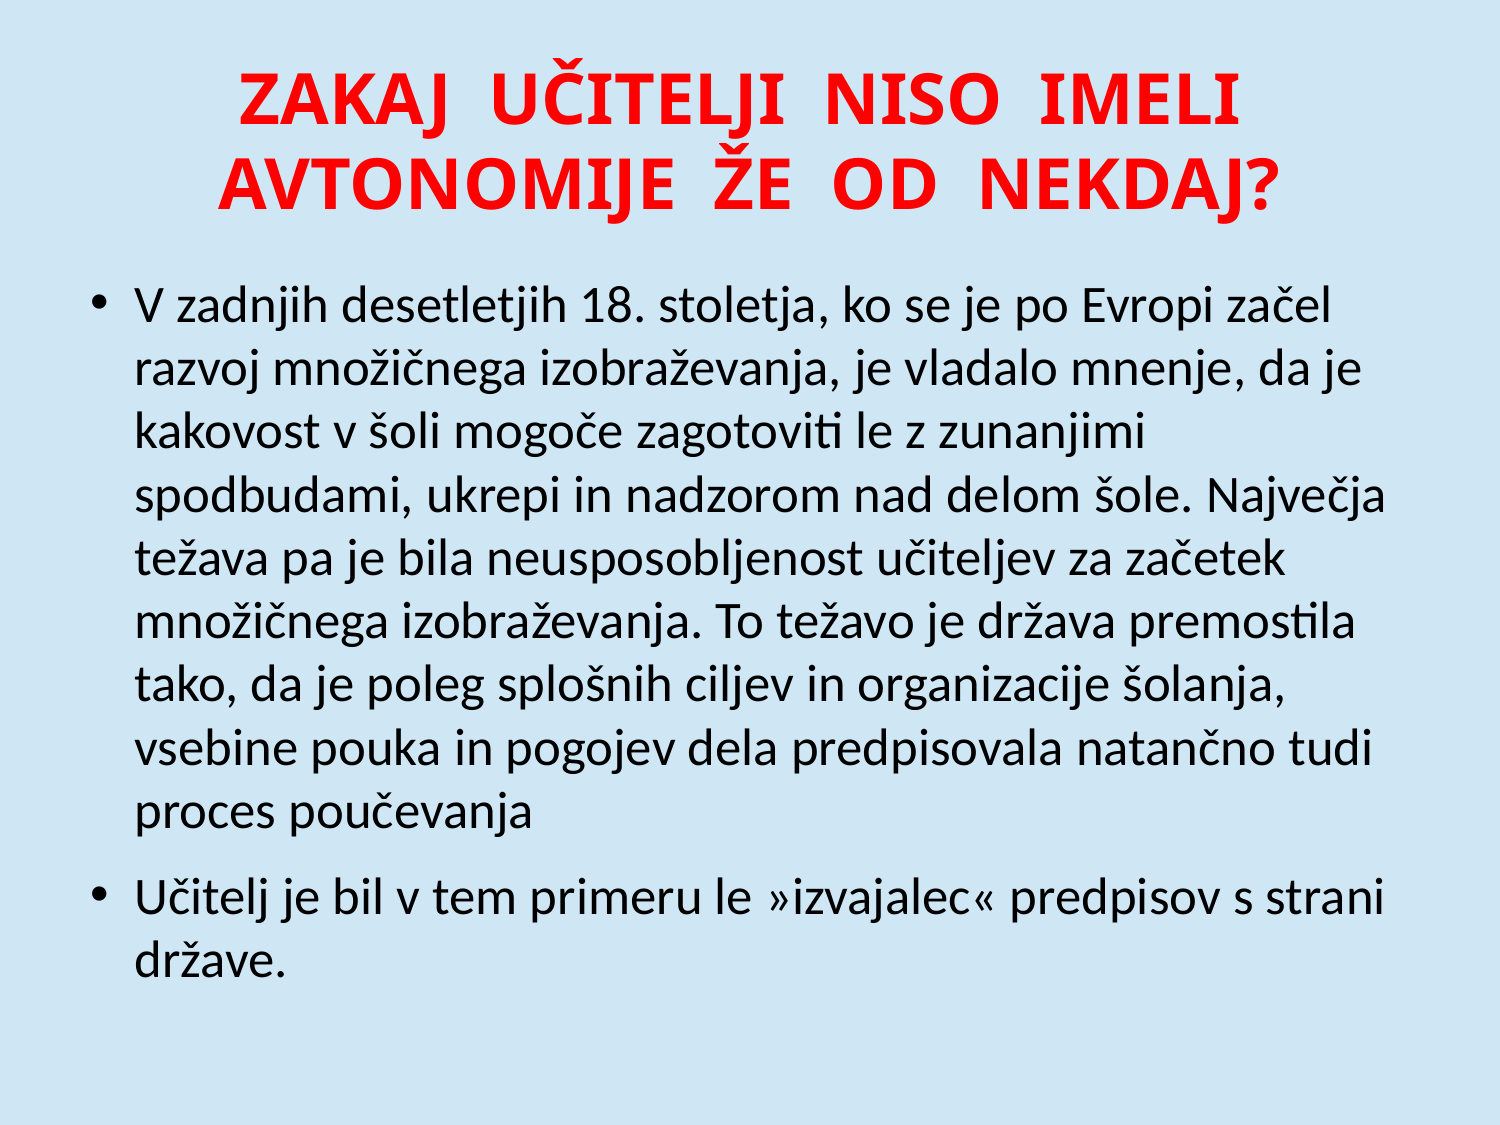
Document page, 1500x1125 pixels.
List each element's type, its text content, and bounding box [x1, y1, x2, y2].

title ZAKAJ UČITELJI NISO IMELI AVTONOMIJE ŽE OD NEKDAJ? [75, 45, 1425, 233]
list V zadnjih desetletjih 18. stoletja, ko se je po Evropi začel razvoj množičnega izobraževanja, je vladalo mnenje, da je kakovost v šoli mogoče zagotoviti le z zunanjimi spodbudami, ukrepi in nadzorom nad delom šole. Največja težava pa je bila neusposobljenost učiteljev za začetek množičnega izobraževanja. To težavo je država premostila tako, da je poleg splošnih ciljev in organizacije šolanja, vsebine pouka in pogojev dela predpisovala natančno tudi proces poučevanja Učitelj je bil v tem primeru le »izvajalec« predpisov s strani države. [75, 262, 1425, 1005]
